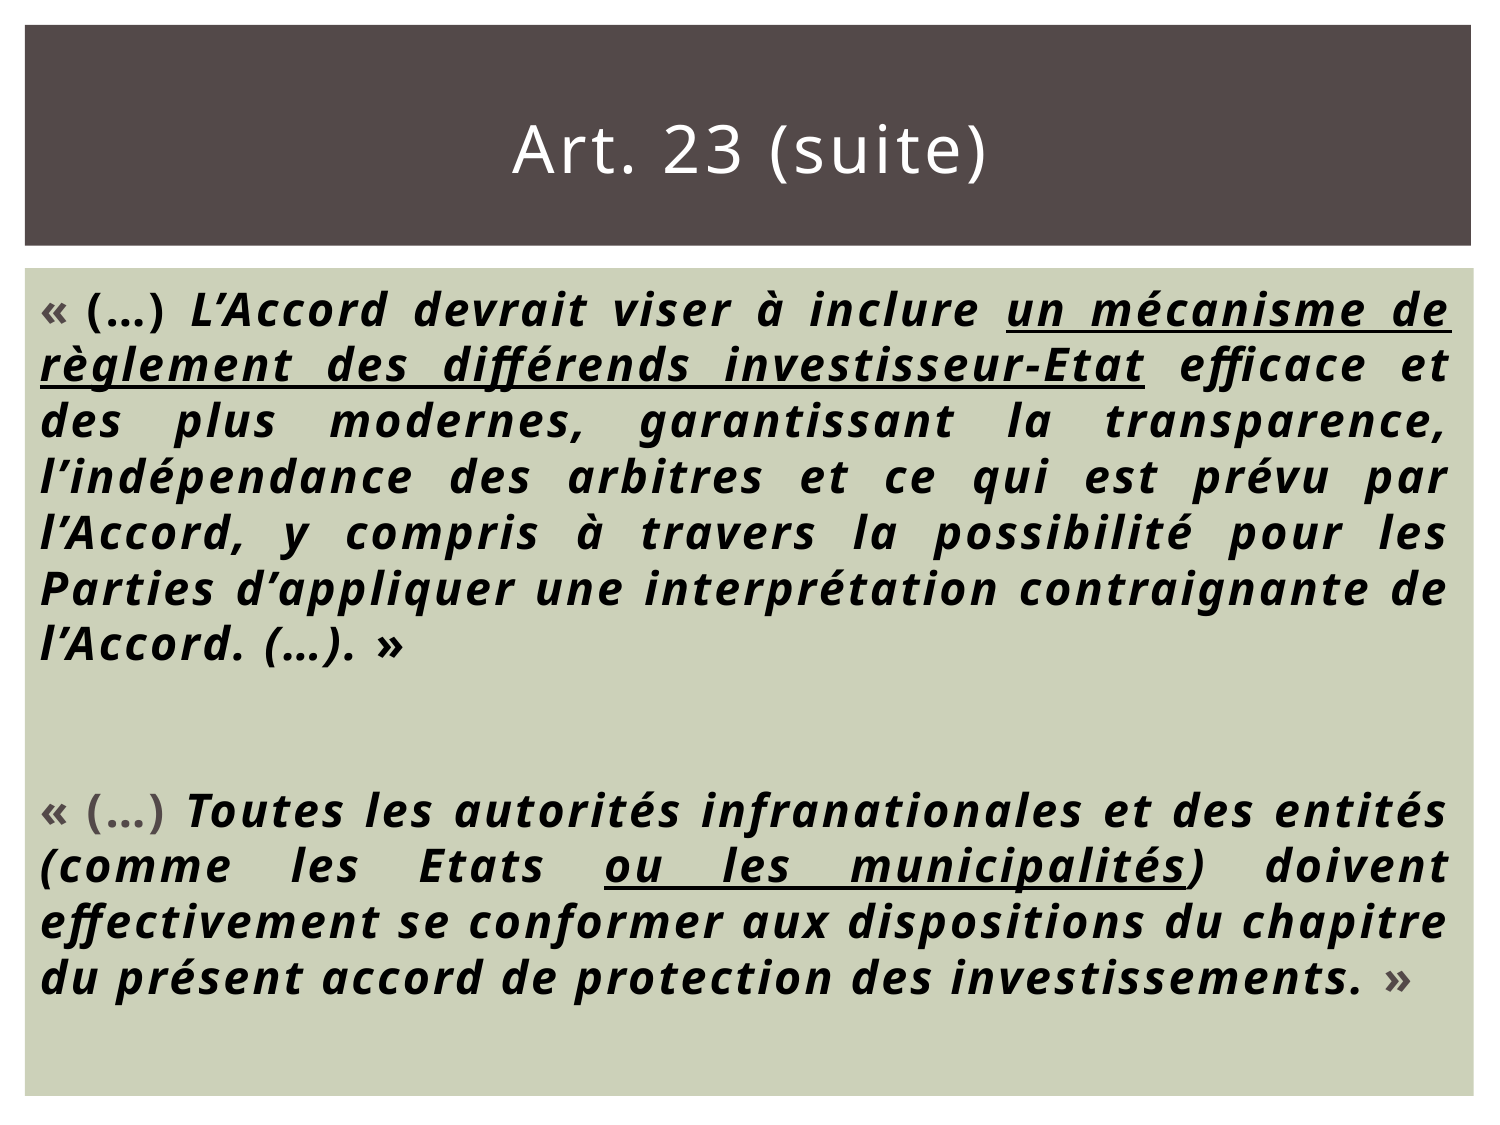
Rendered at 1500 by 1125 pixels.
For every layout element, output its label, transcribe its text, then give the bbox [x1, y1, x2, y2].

title Art. 23 (suite) [75, 45, 1425, 248]
list « (…) L’Accord devrait viser à inclure un mécanisme de règlement des différends investisseur-Etat efficace et des plus modernes, garantissant la transparence, l’indépendance des arbitres et ce qui est prévu par l’Accord, y compris à travers la possibilité pour les Parties d’appliquer une interprétation contraignante de l’Accord. (…). » « (…) Toutes les autorités infranationales et des entités (comme les Etats ou les municipalités) doivent effectivement se conformer aux dispositions du chapitre du présent accord de protection des investissements. » [24, 272, 1467, 1068]
